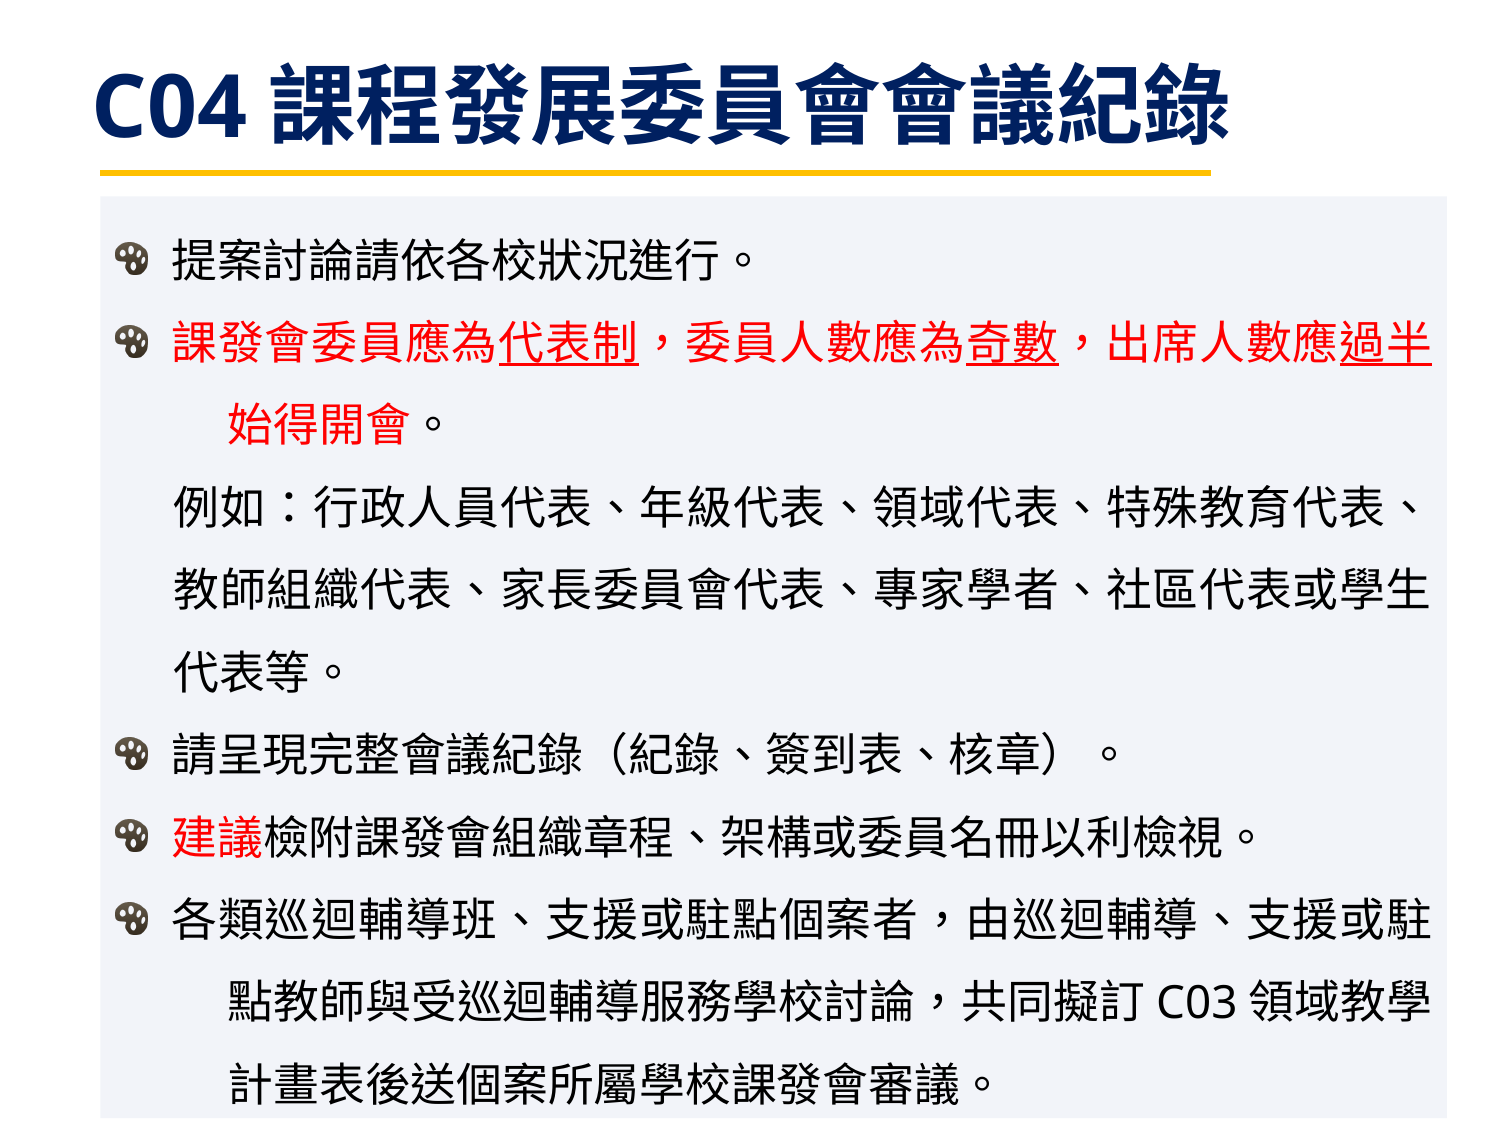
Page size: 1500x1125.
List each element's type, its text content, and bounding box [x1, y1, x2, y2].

text_box C04課程發展委員會會議紀錄 [76, 42, 1244, 164]
text_box 提案討論請依各校狀況進行。 課發會委員應為代表制，委員人數應為奇數，出席人數應過半始得開會。 例如：行政人員代表、年級代表、領域代表、特殊教育代表、教師組織代表、家長委員會代表、專家學者、社區代表或學生代表等。 請呈現完整會議紀錄（紀錄、簽到表、核章）。 建議檢附課發會組織章程、架構或委員名冊以利檢視。 各類巡迴輔導班、支援或駐點個案者，由巡迴輔導、支援或駐點教師與受巡迴輔導服務學校討論，共同擬訂C03領域教學計畫表後送個案所屬學校課發會審議。 [100, 196, 1447, 1118]
